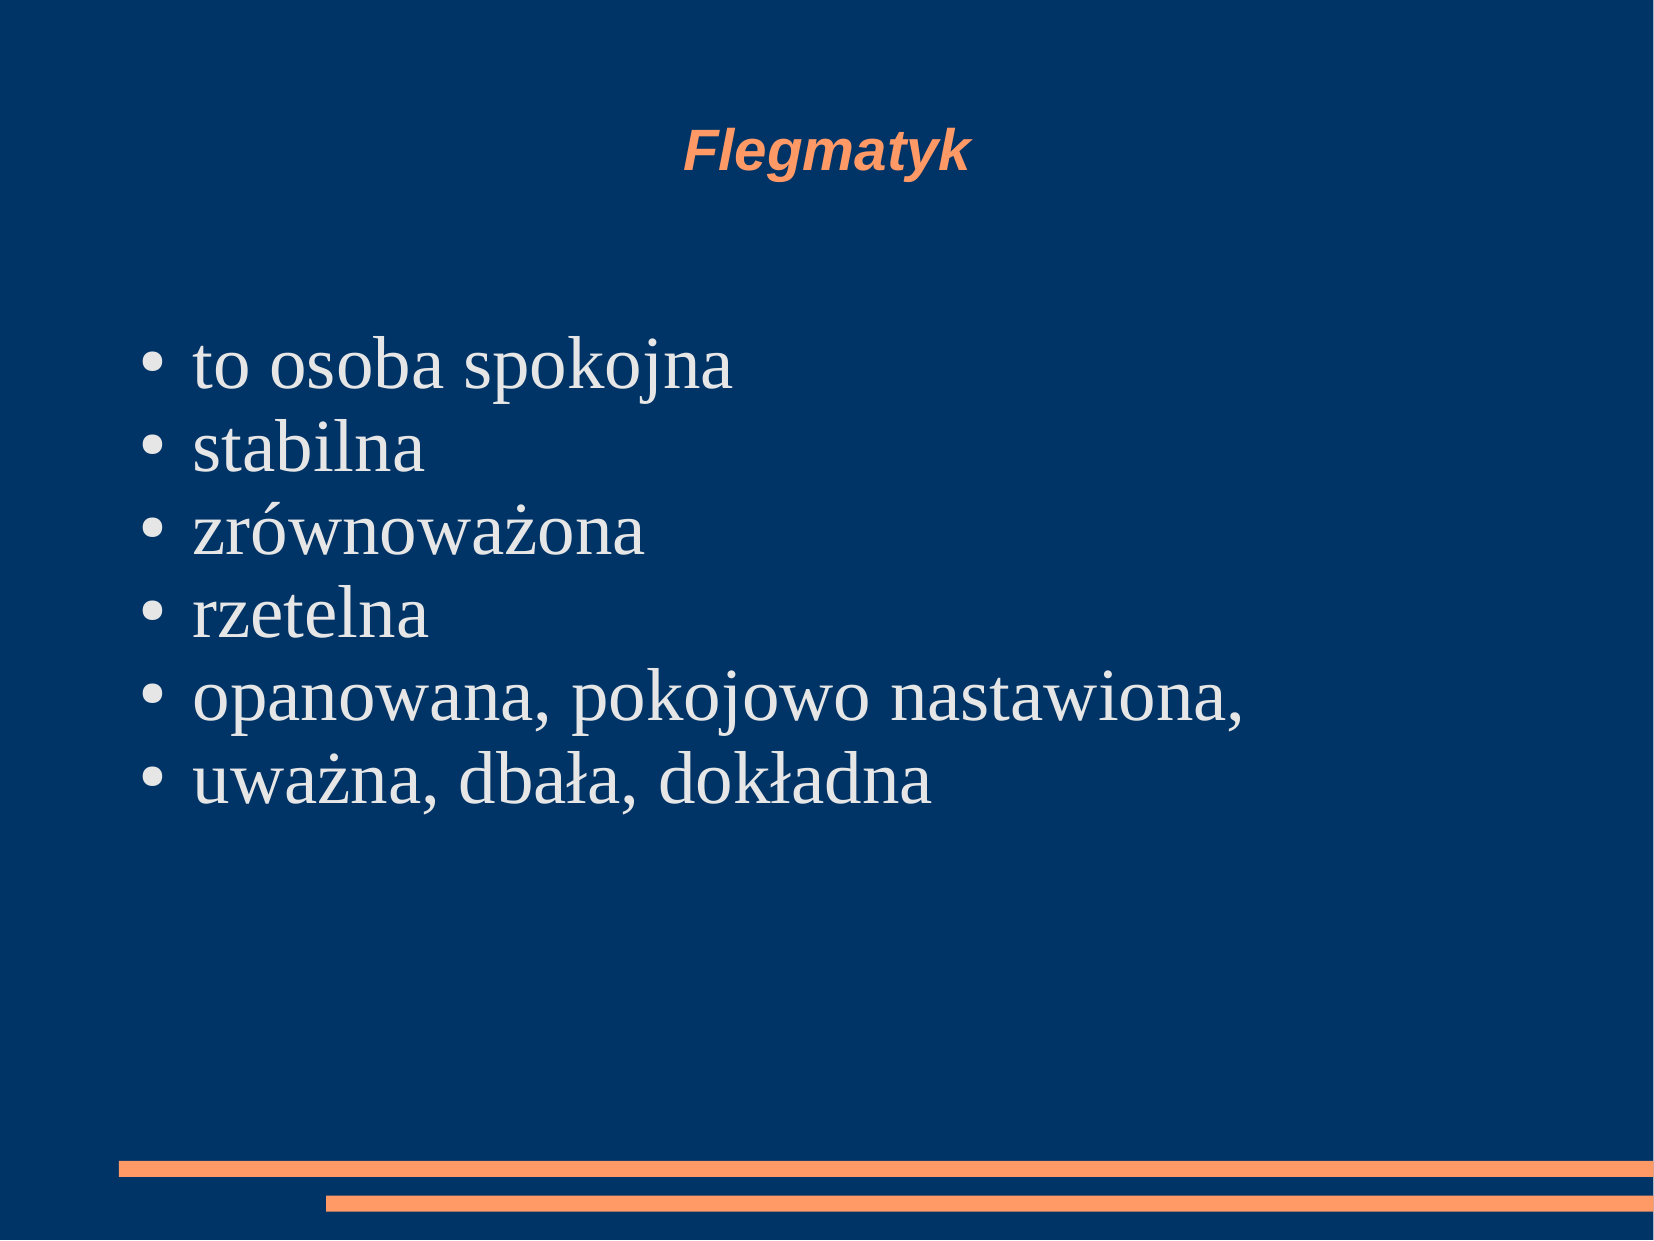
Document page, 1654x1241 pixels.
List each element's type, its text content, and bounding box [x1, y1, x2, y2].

title Flegmatyk [121, 46, 1534, 254]
list to osoba spokojna stabilna zrównoważona rzetelna opanowana, pokojowo nastawiona, uważna, dbała, dokładna [121, 322, 1561, 1132]
